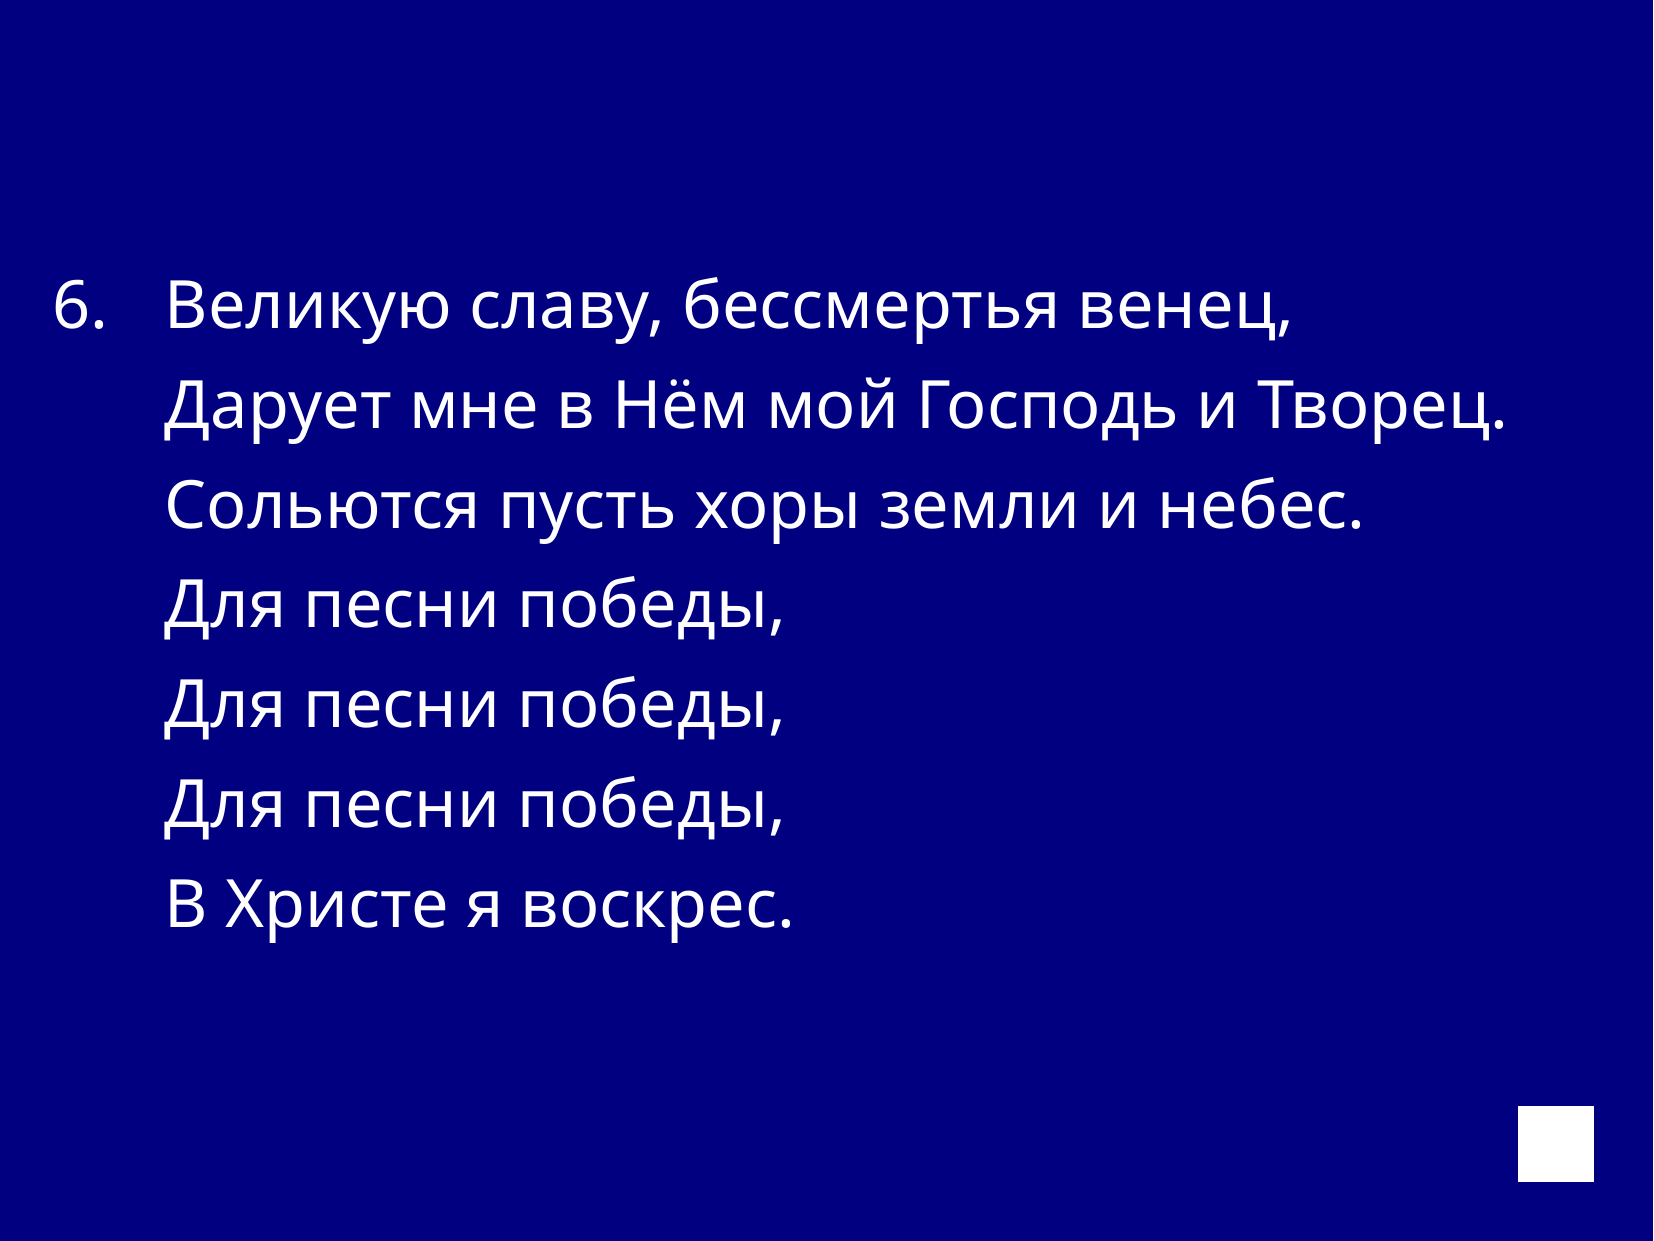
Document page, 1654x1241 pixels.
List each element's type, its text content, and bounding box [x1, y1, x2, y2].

text_box [1518, 1163, 1594, 1182]
text_box 6. Великую славу, бессмертья венец, Дарует мне в Нём мой Господь и Творец. Сольются пусть хоры земли и небес. Для песни победы, Для песни победы, Для песни победы, В Христе я воскрес. [37, 150, 1653, 1163]
